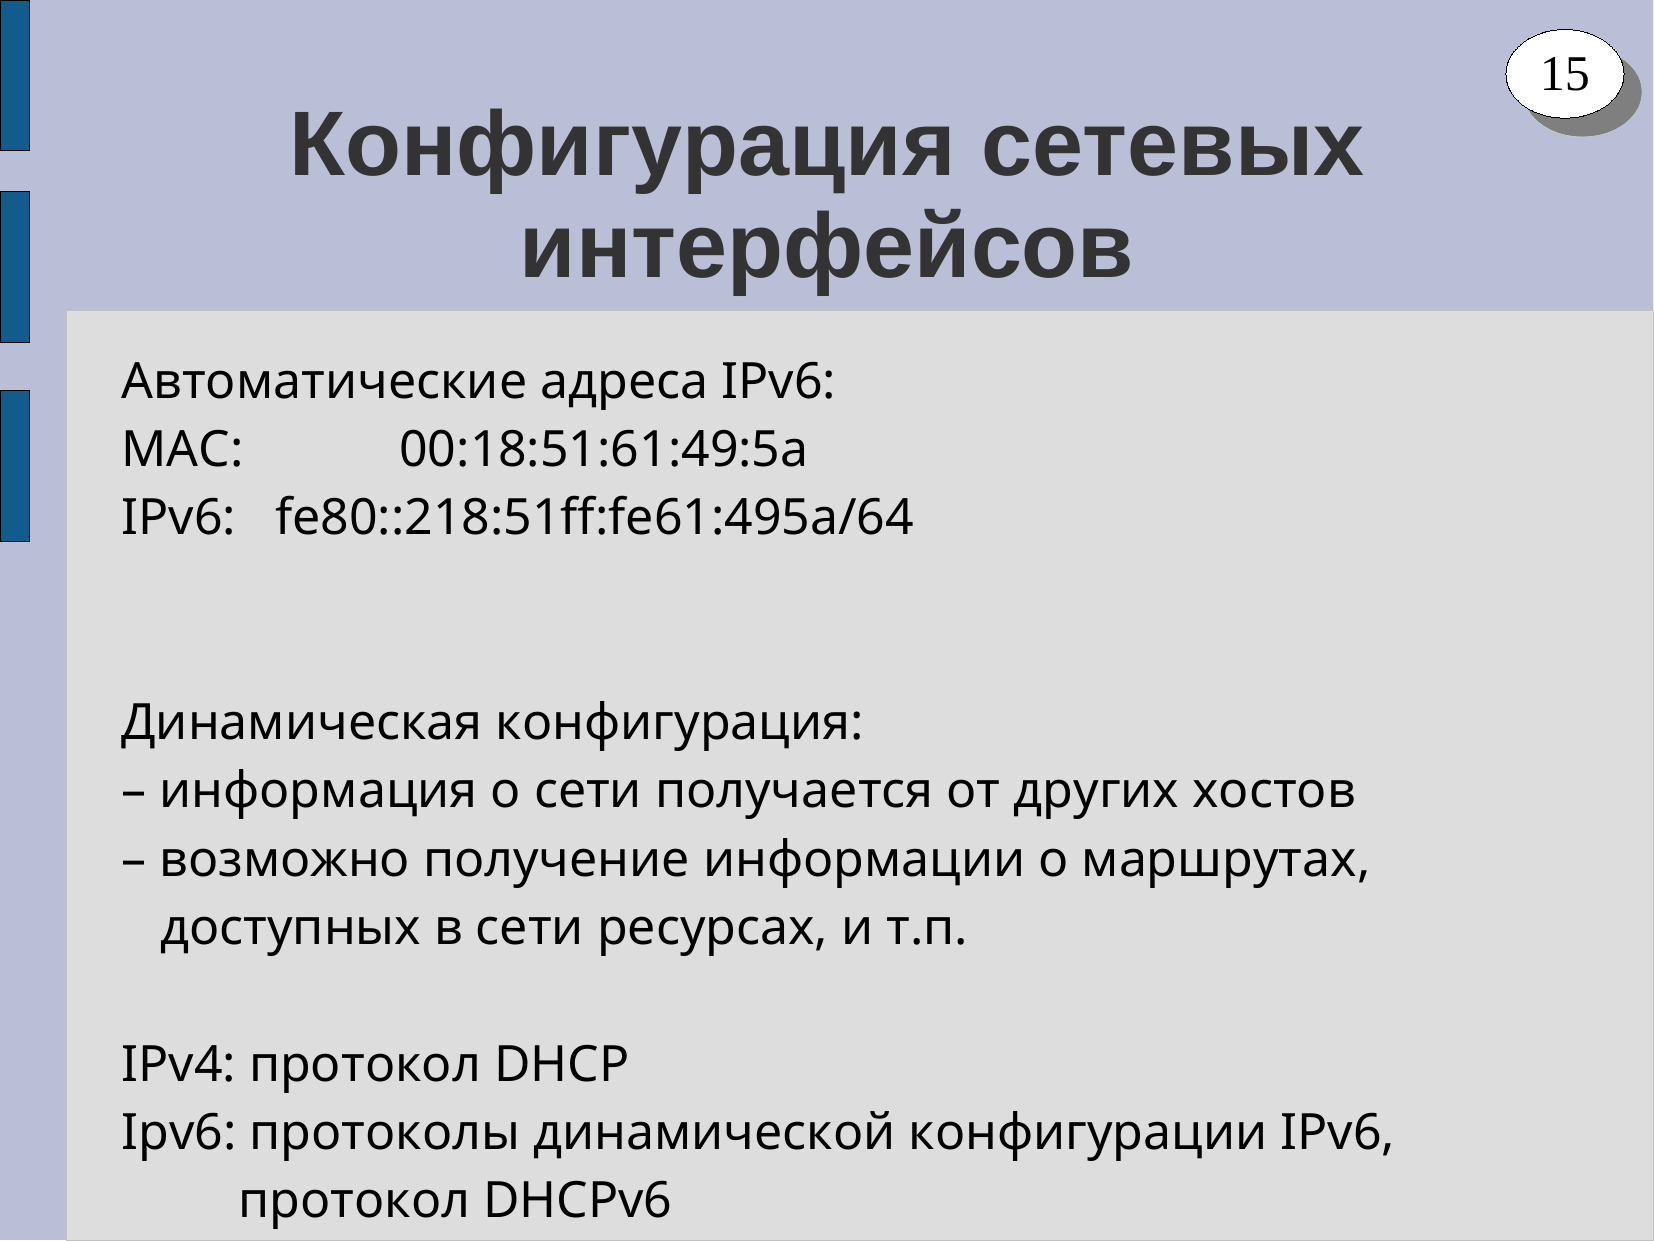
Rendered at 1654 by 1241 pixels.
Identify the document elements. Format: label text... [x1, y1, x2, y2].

text_box 15 [1505, 29, 1625, 119]
title Конфигурация сетевых интерфейсов [121, 91, 1534, 299]
text_box Автоматические адреса IPv6: МАС: 00:18:51:61:49:5a IPv6: fe80::218:51ff:fe61:495a/64 Динамическая конфигурация: – информация о сети получается от других хостов – возможно получение информации о маршрутах, доступных в сети ресурсах, и т.п. IPv4: протокол DHCP Ipv6: протоколы динамической конфигурации IPv6, протокол DHCPv6 [121, 344, 1534, 1164]
